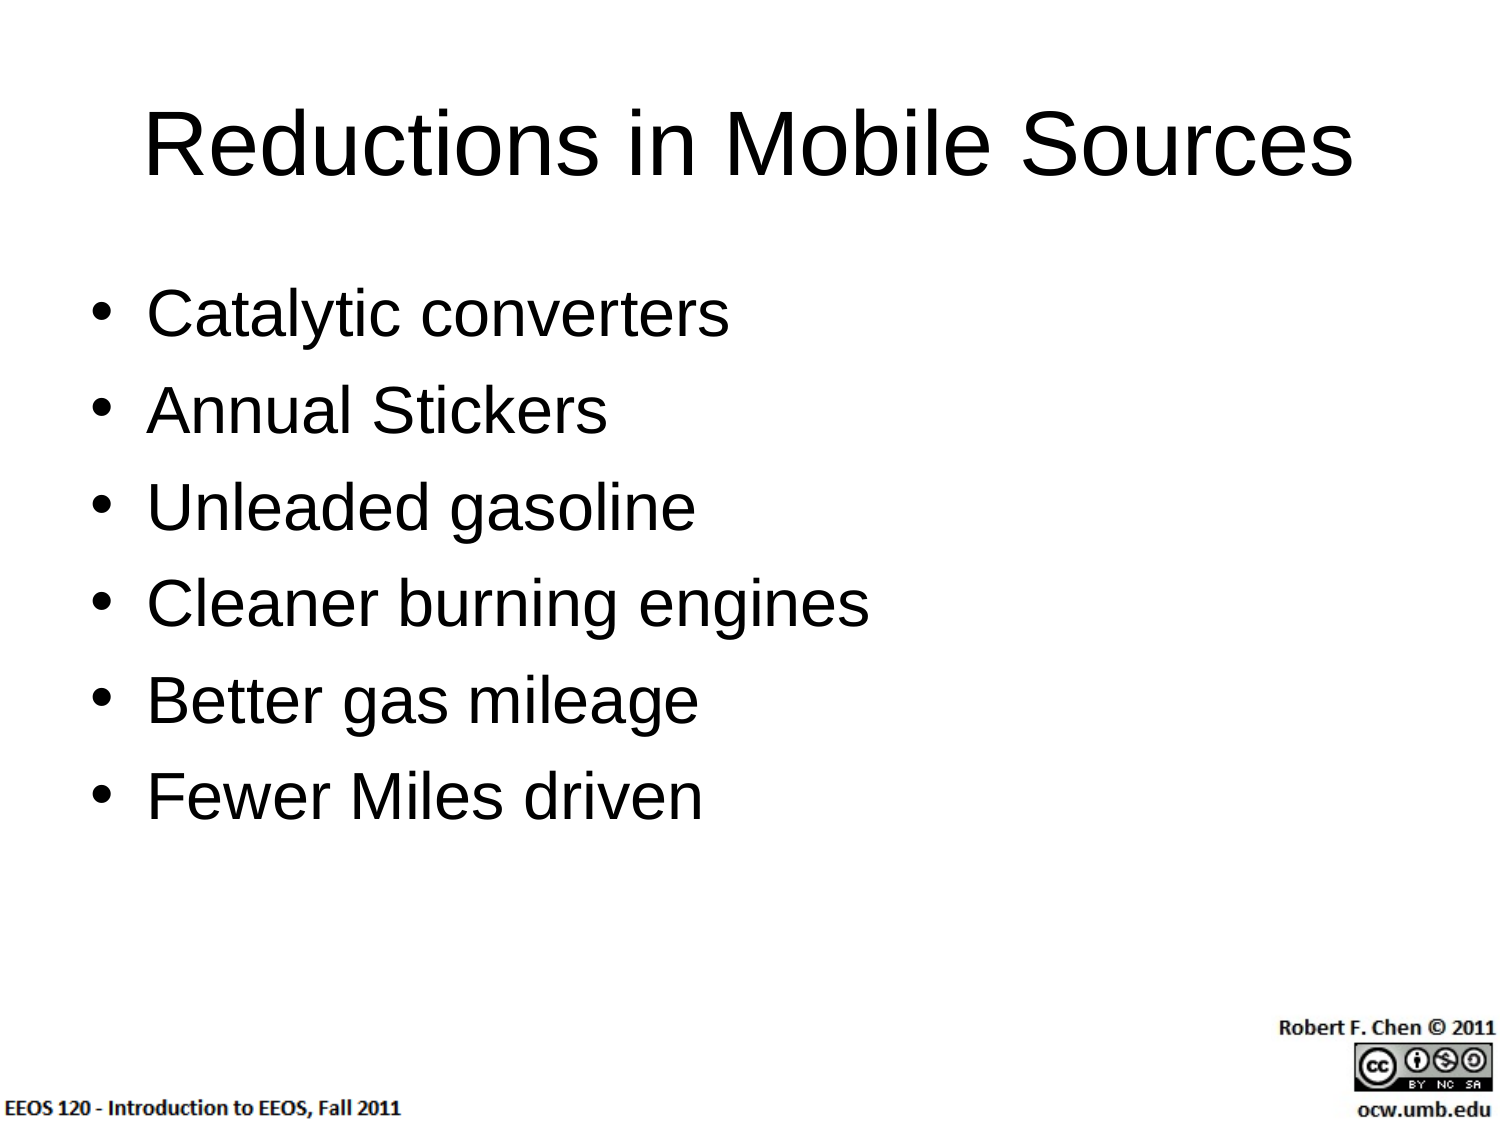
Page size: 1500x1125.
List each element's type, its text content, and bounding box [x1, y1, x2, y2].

picture [1271, 1013, 1500, 1125]
picture [0, 1090, 406, 1125]
list Catalytic converters Annual Stickers Unleaded gasoline Cleaner burning engines Better gas mileage Fewer Miles driven [75, 262, 1426, 1034]
title Reductions in Mobile Sources [75, 45, 1426, 233]
